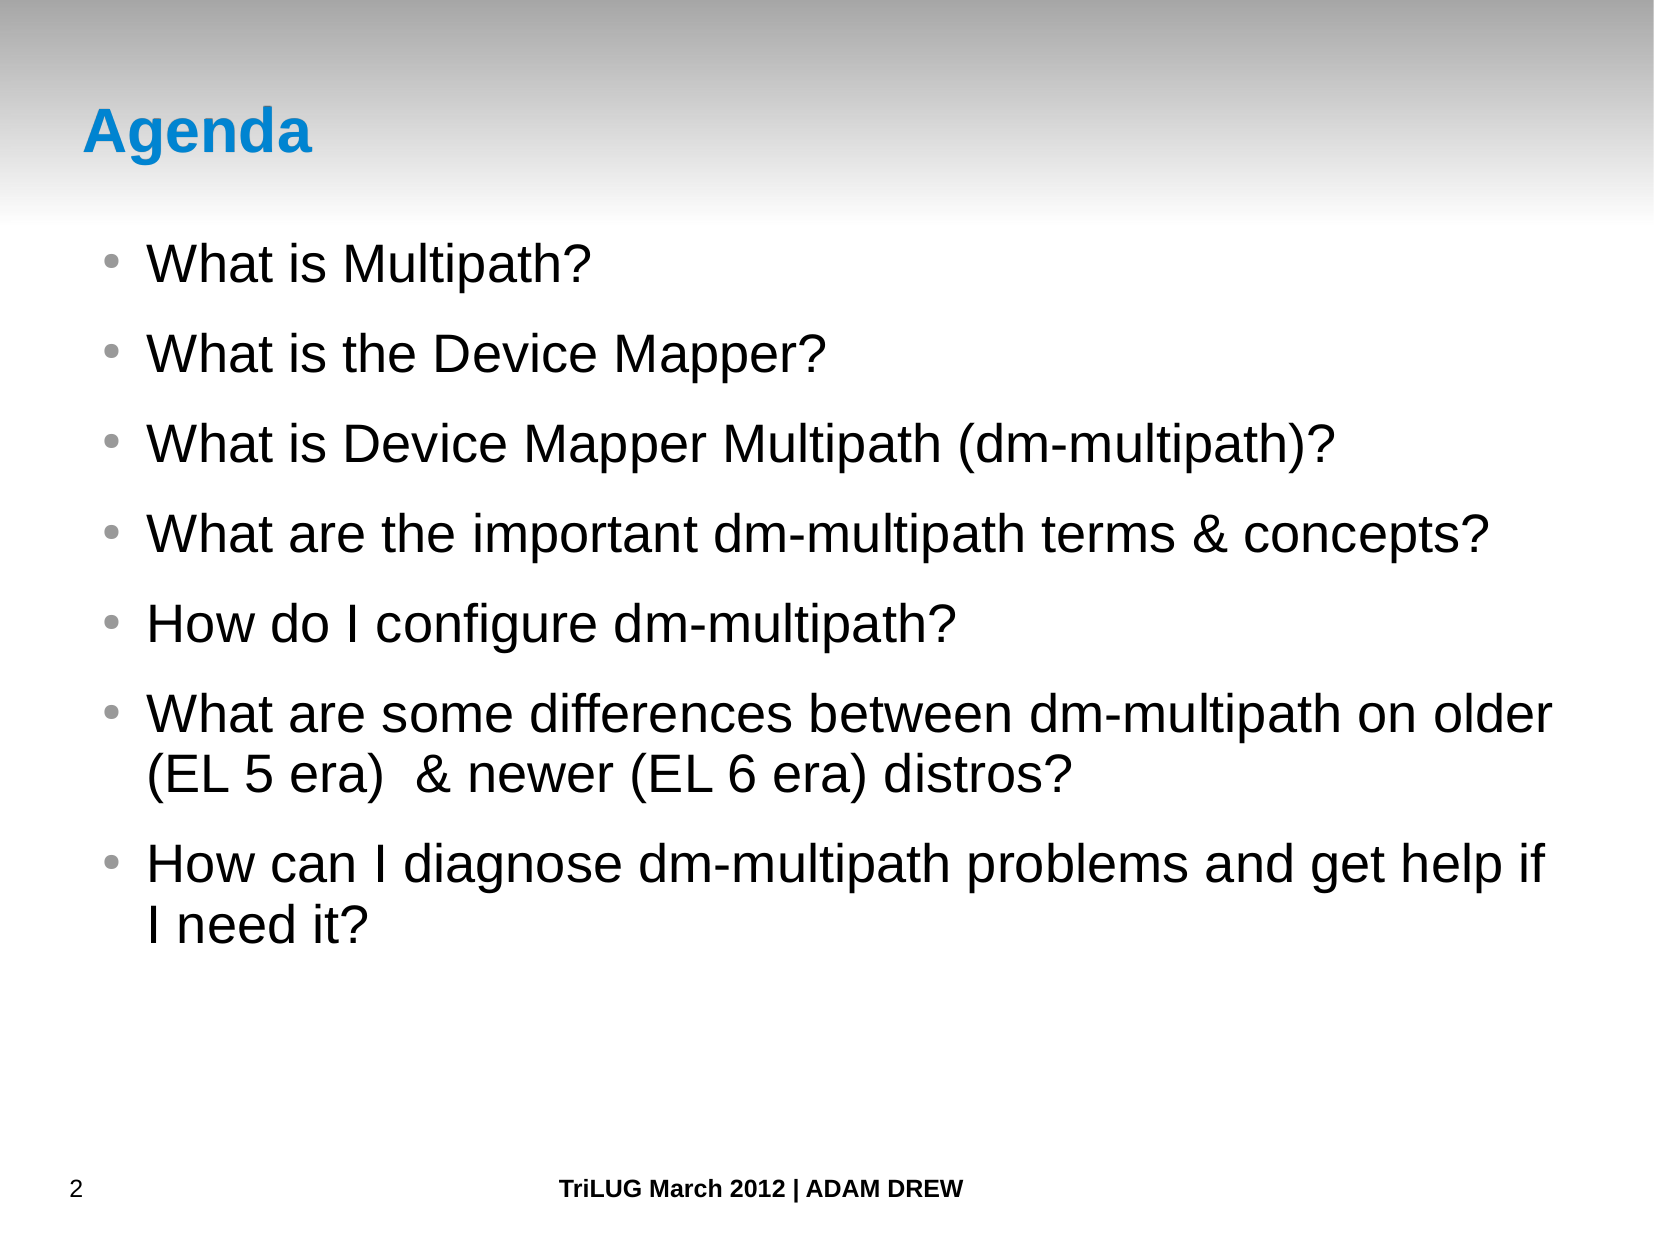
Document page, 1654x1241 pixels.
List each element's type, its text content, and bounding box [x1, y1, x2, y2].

picture [0, 0, 1654, 225]
title Agenda [82, 37, 1571, 226]
list What is Multipath? What is the Device Mapper? What is Device Mapper Multipath (dm-multipath)? What are the important dm-multipath terms & concepts? How do I configure dm-multipath? What are some differences between dm-multipath on older (EL 5 era) & newer (EL 6 era) distros? How can I diagnose dm-multipath problems and get help if I need it? [86, 232, 1576, 1027]
